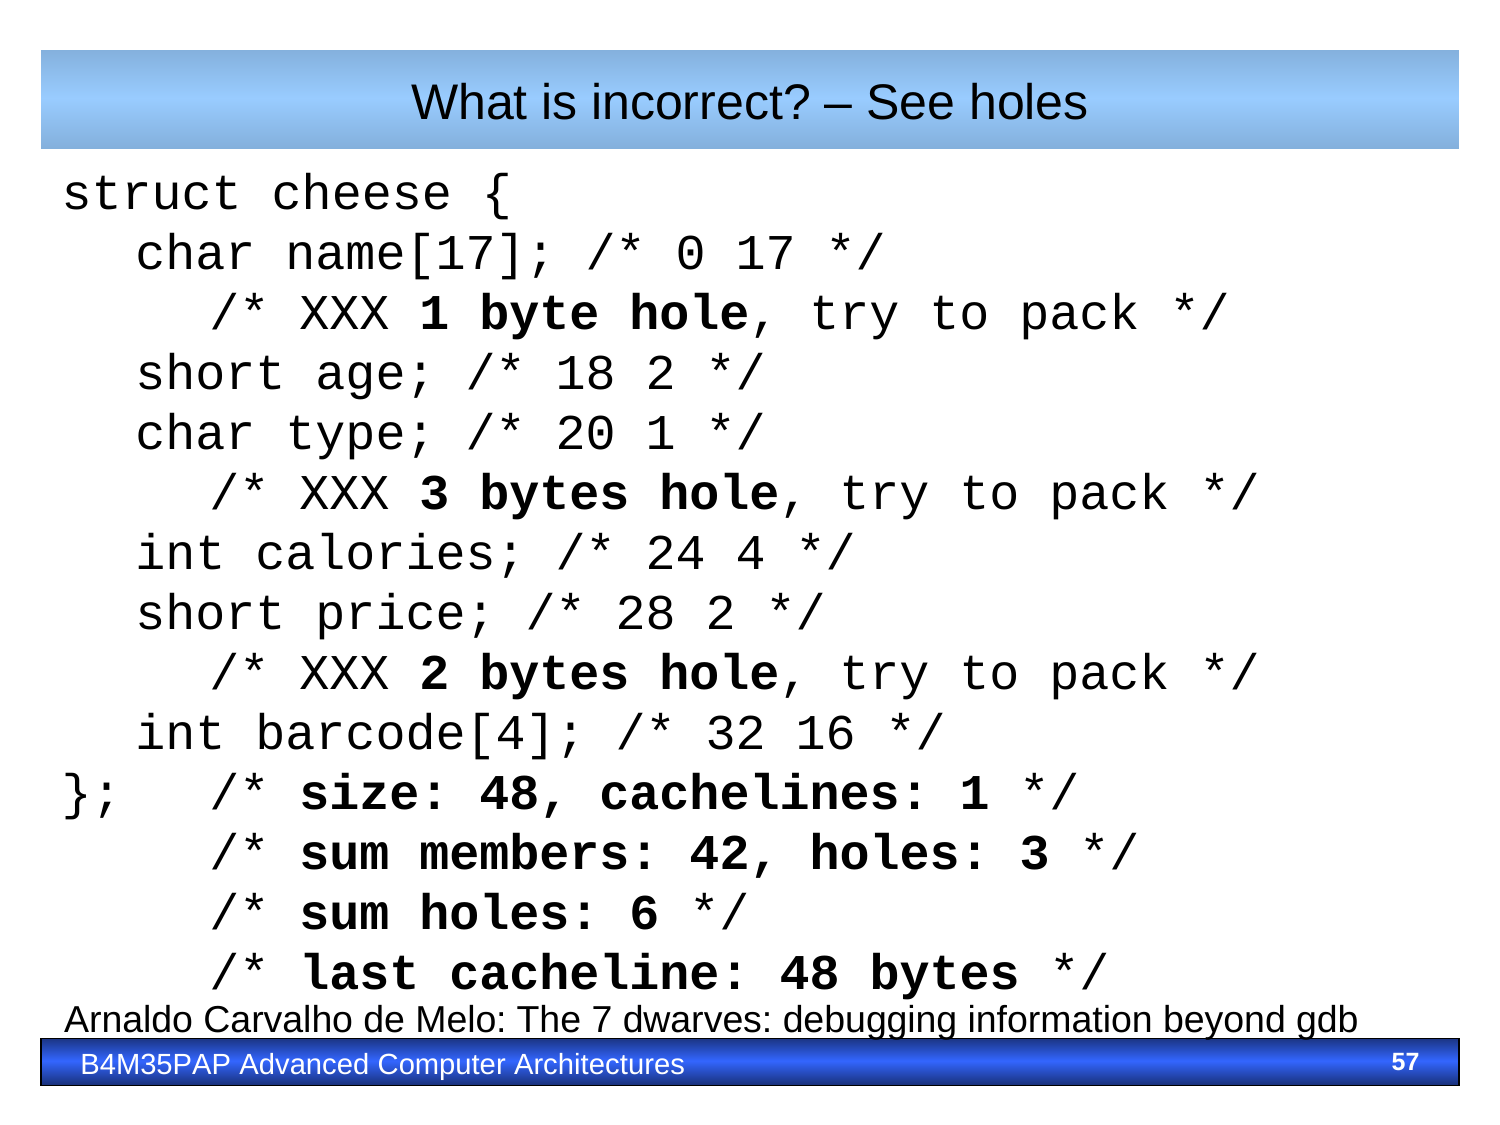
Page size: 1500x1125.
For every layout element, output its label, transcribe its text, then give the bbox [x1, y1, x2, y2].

title What is incorrect? – See holes [41, 50, 1459, 149]
text_box Arnaldo Carvalho de Melo: The 7 dwarves: debugging information beyond gdb [49, 987, 1374, 1048]
text_box struct cheese { char name[17]; /* 0 17 */ /* XXX 1 byte hole, try to pack */ short age; /* 18 2 */ char type; /* 20 1 */ /* XXX 3 bytes hole, try to pack */ int calories; /* 24 4 */ short price; /* 28 2 */ /* XXX 2 bytes hole, try to pack */ int barcode[4]; /* 32 16 */ }; /* size: 48, cachelines: 1 */ /* sum members: 42, holes: 3 */ /* sum holes: 6 */ /* last cacheline: 48 bytes */ [46, 152, 1465, 1008]
